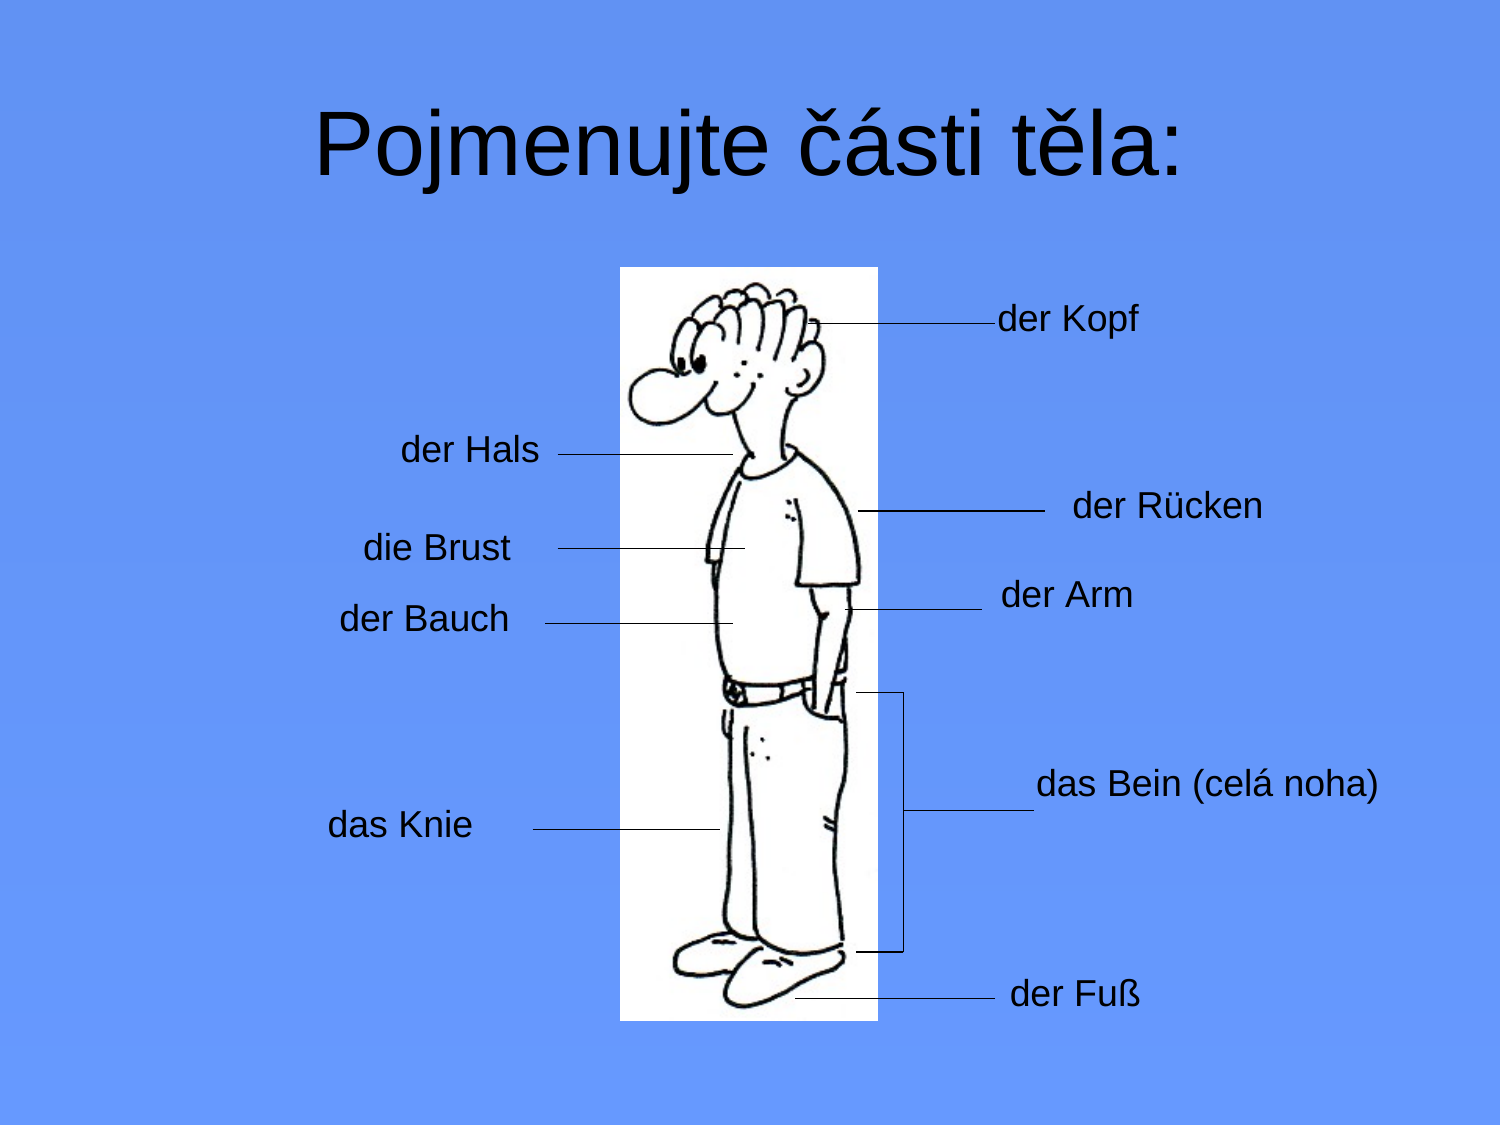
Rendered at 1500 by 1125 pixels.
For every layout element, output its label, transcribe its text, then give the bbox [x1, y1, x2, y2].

text_box der Arm [986, 562, 1356, 619]
text_box das Knie [312, 792, 532, 849]
text_box der Kopf [982, 285, 1185, 362]
text_box die Brust [348, 515, 609, 572]
text_box der Hals [385, 417, 573, 474]
text_box das Bein (celá noha) [1021, 751, 1447, 808]
text_box der Bauch [324, 586, 653, 643]
title Pojmenujte části těla: [75, 45, 1426, 233]
picture [620, 267, 878, 1021]
text_box der Rücken [1057, 473, 1304, 530]
text_box der Fuß [995, 960, 1223, 1018]
